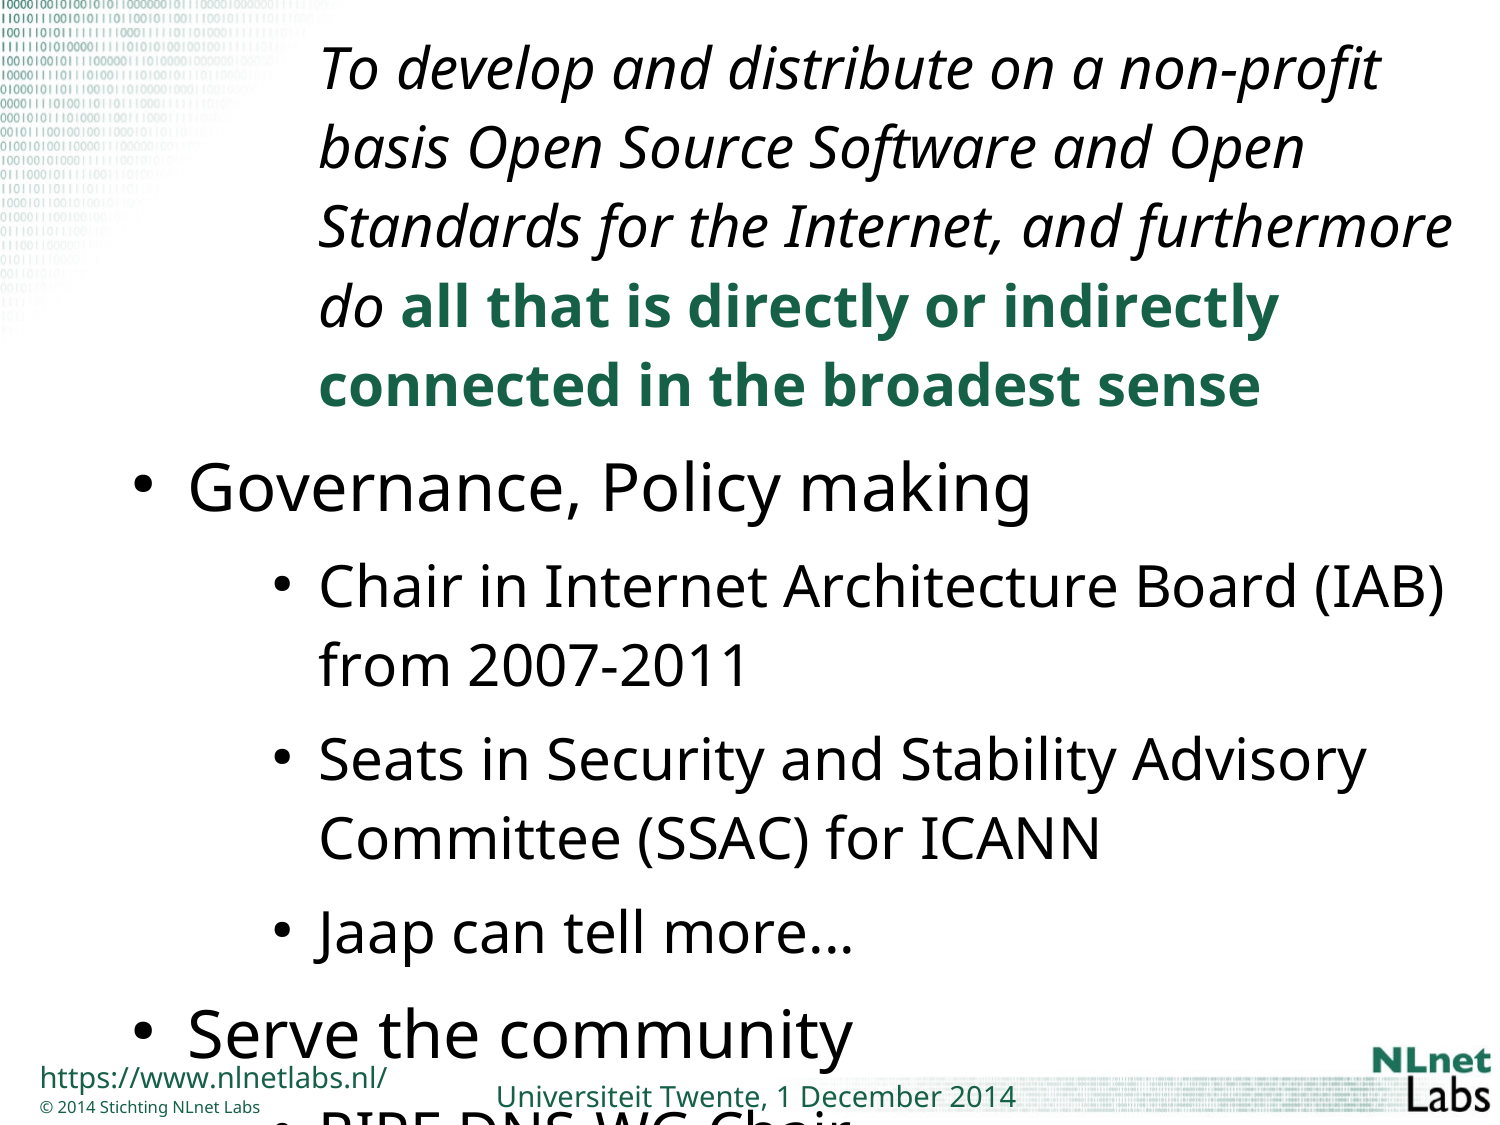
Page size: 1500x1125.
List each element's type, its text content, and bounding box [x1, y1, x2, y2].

picture [831, 1037, 841, 1052]
list To develop and distribute on a non-profit basis Open Source Software and Open Standards for the Internet, and furthermore do all that is directly or indirectly connected in the broadest sense Governance, Policy making Chair in Internet Architecture Board (IAB) from 2007-2011 Seats in Security and Stability Advisory Committee (SSAC) for ICANN Jaap can tell more... Serve the community RIPE DNS-WG Chair [75, 26, 1463, 1011]
picture [0, 0, 365, 365]
picture [774, 1037, 1492, 1124]
